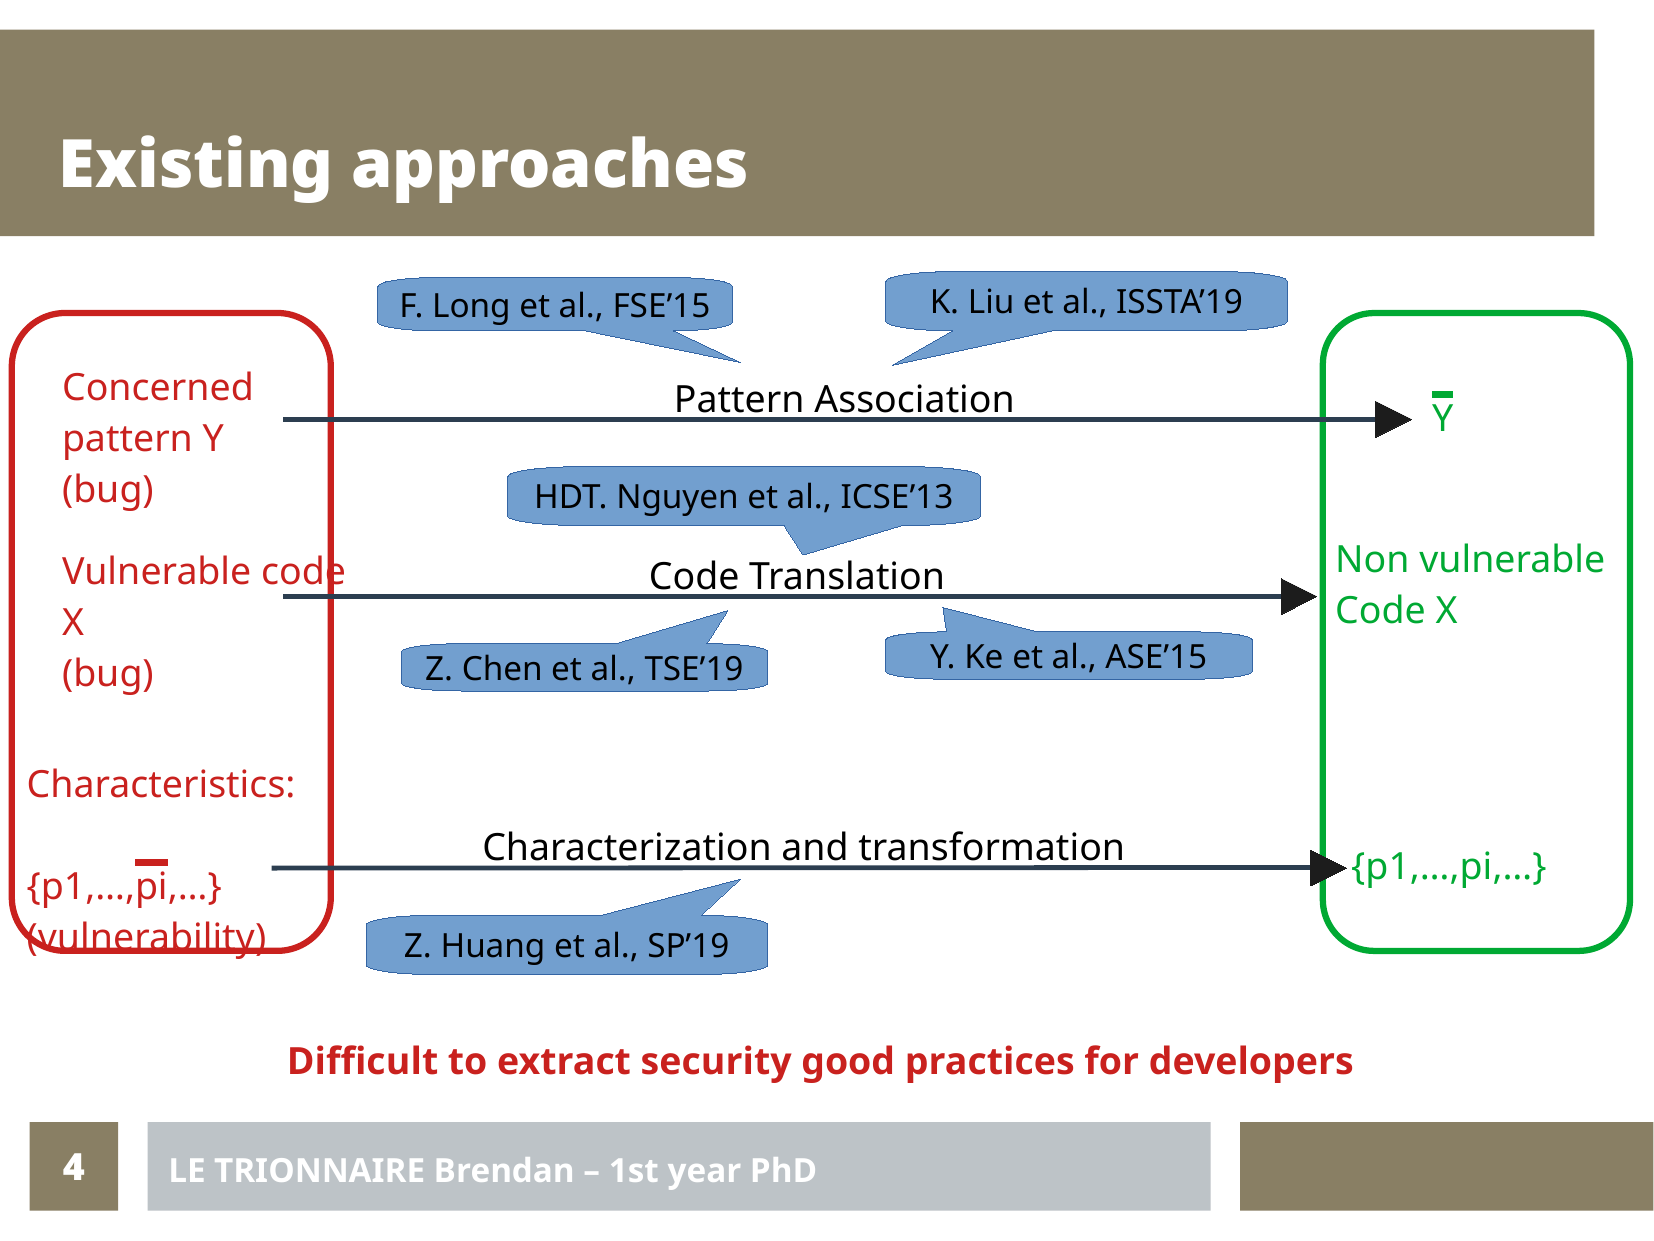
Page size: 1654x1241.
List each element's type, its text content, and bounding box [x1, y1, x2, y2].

text_box [1375, 401, 1412, 438]
text_box Y [1417, 383, 1489, 443]
title Existing approaches [59, 59, 1595, 207]
text_box Non vulnerable Code X [1320, 525, 1636, 628]
text_box Concerned pattern Y (bug) [47, 352, 296, 499]
text_box [1281, 578, 1317, 615]
text_box F. Long et al., FSE’15 [377, 277, 741, 363]
text_box HDT. Nguyen et al., ICSE’13 [507, 466, 981, 555]
text_box K. Liu et al., ISSTA’19 [885, 271, 1288, 366]
text_box Z. Huang et al., SP’19 [366, 879, 768, 975]
text_box LE TRIONNAIRE Brendan – 1st year PhD [153, 1139, 1193, 1194]
text_box Characteristics: {p1,…,pi,…} (vulnerability) [11, 750, 367, 939]
text_box Y. Ke et al., ASE’15 [885, 607, 1253, 680]
text_box Difficult to extract security good practices for developers [23, 1027, 1619, 1086]
text_box {p1,…,pi,…} [1336, 832, 1607, 892]
text_box Vulnerable code X (bug) [47, 537, 378, 683]
text_box Z. Chen et al., TSE’19 [401, 610, 768, 692]
text_box [1310, 850, 1347, 886]
